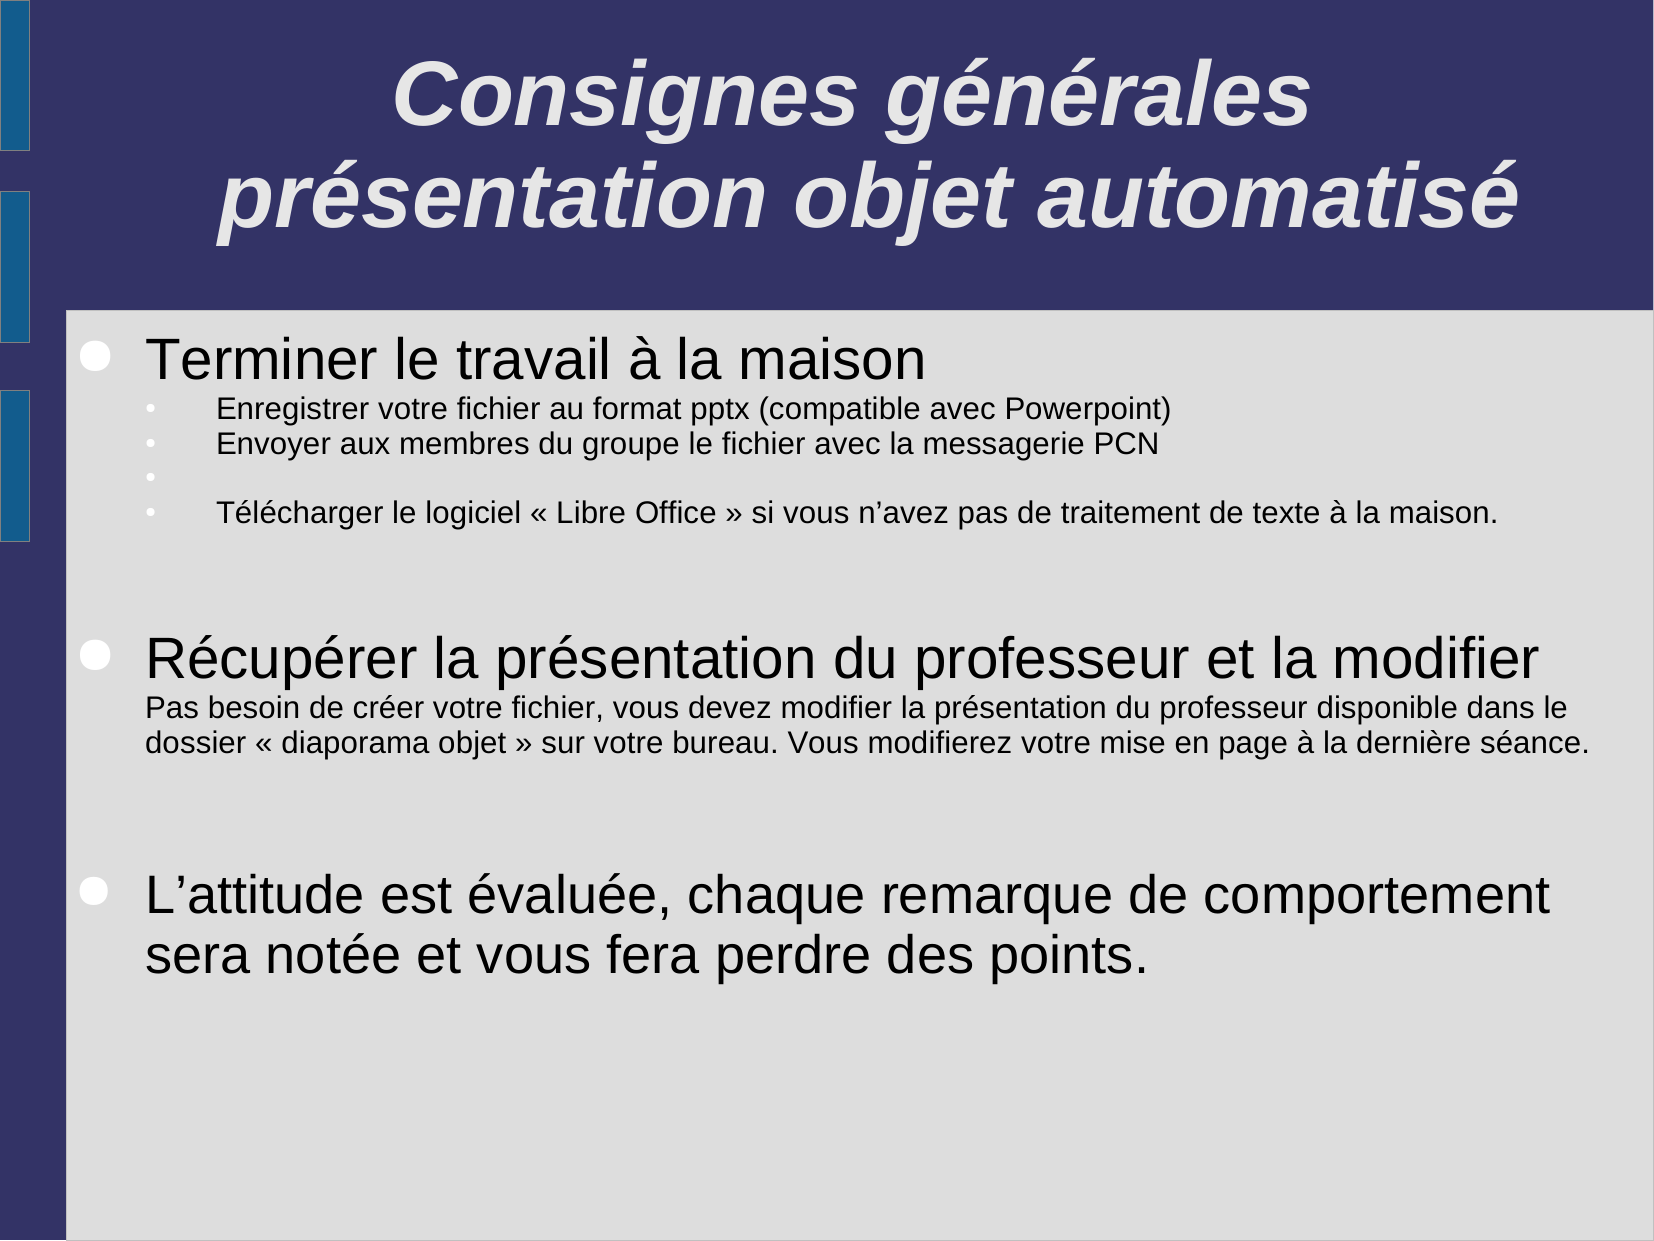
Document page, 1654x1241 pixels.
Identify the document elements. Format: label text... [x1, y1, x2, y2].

list Terminer le travail à la maison Enregistrer votre fichier au format pptx (compatible avec Powerpoint) Envoyer aux membres du groupe le fichier avec la messagerie PCN Télécharger le logiciel « Libre Office » si vous n’avez pas de traitement de texte à la maison. Récupérer la présentation du professeur et la modifier Pas besoin de créer votre fichier, vous devez modifier la présentation du professeur disponible dans le dossier « diaporama objet » sur votre bureau. Vous modifierez votre mise en page à la dernière séance. L’attitude est évaluée, chaque remarque de comportement sera notée et vous fera perdre des points. [62, 326, 1630, 1241]
title Consignes générales présentation objet automatisé [146, 40, 1560, 249]
